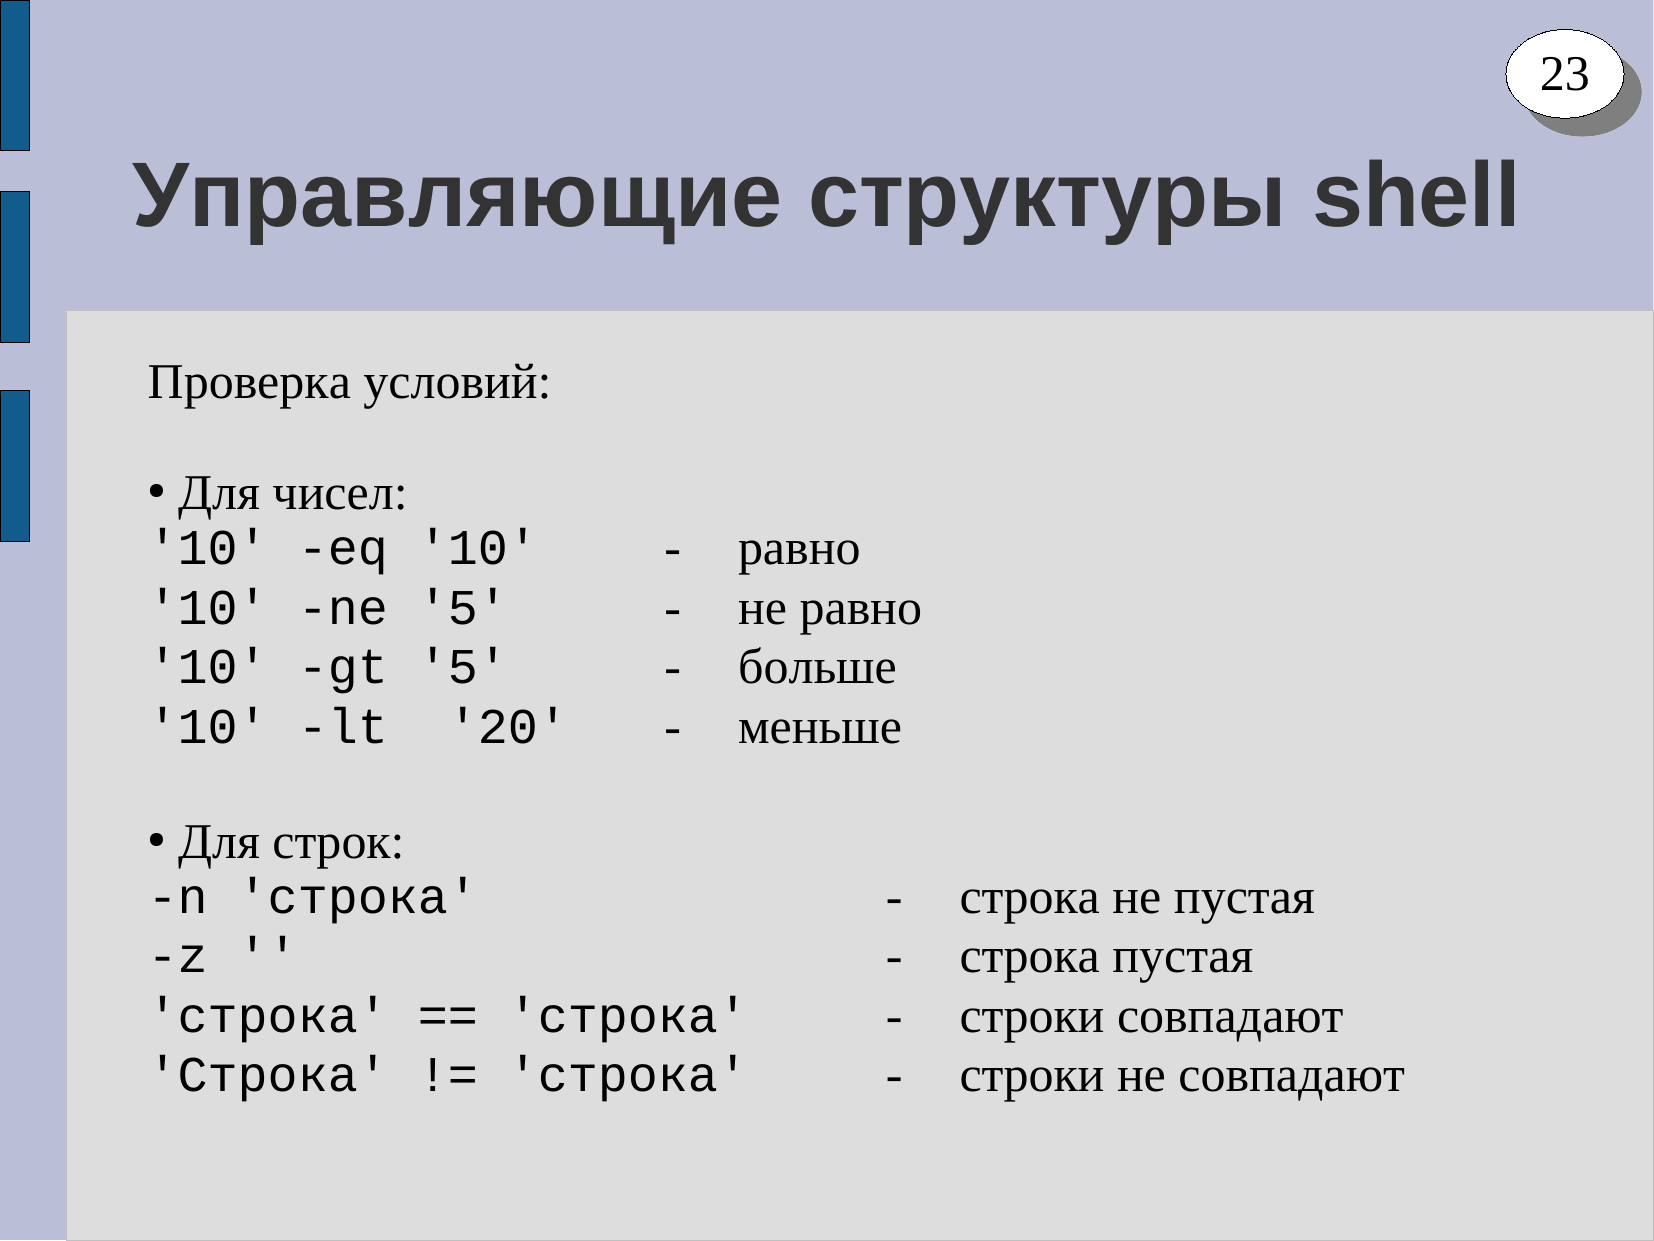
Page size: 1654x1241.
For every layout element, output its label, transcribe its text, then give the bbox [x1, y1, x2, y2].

text_box 23 [1505, 29, 1625, 119]
title Управляющие структуры shell [121, 91, 1534, 299]
text_box Проверка условий: Для чисел: '10' -eq '10' - равно '10' -ne '5' - не равно '10' -gt '5' - больше '10' -lt '20' - меньше Для строк: -n 'строка' - строка не пустая -z '' - строка пустая 'строка' == 'строка' - строки совпадают 'Строка' != 'строка' - строки не совпадают [147, 354, 1406, 1218]
